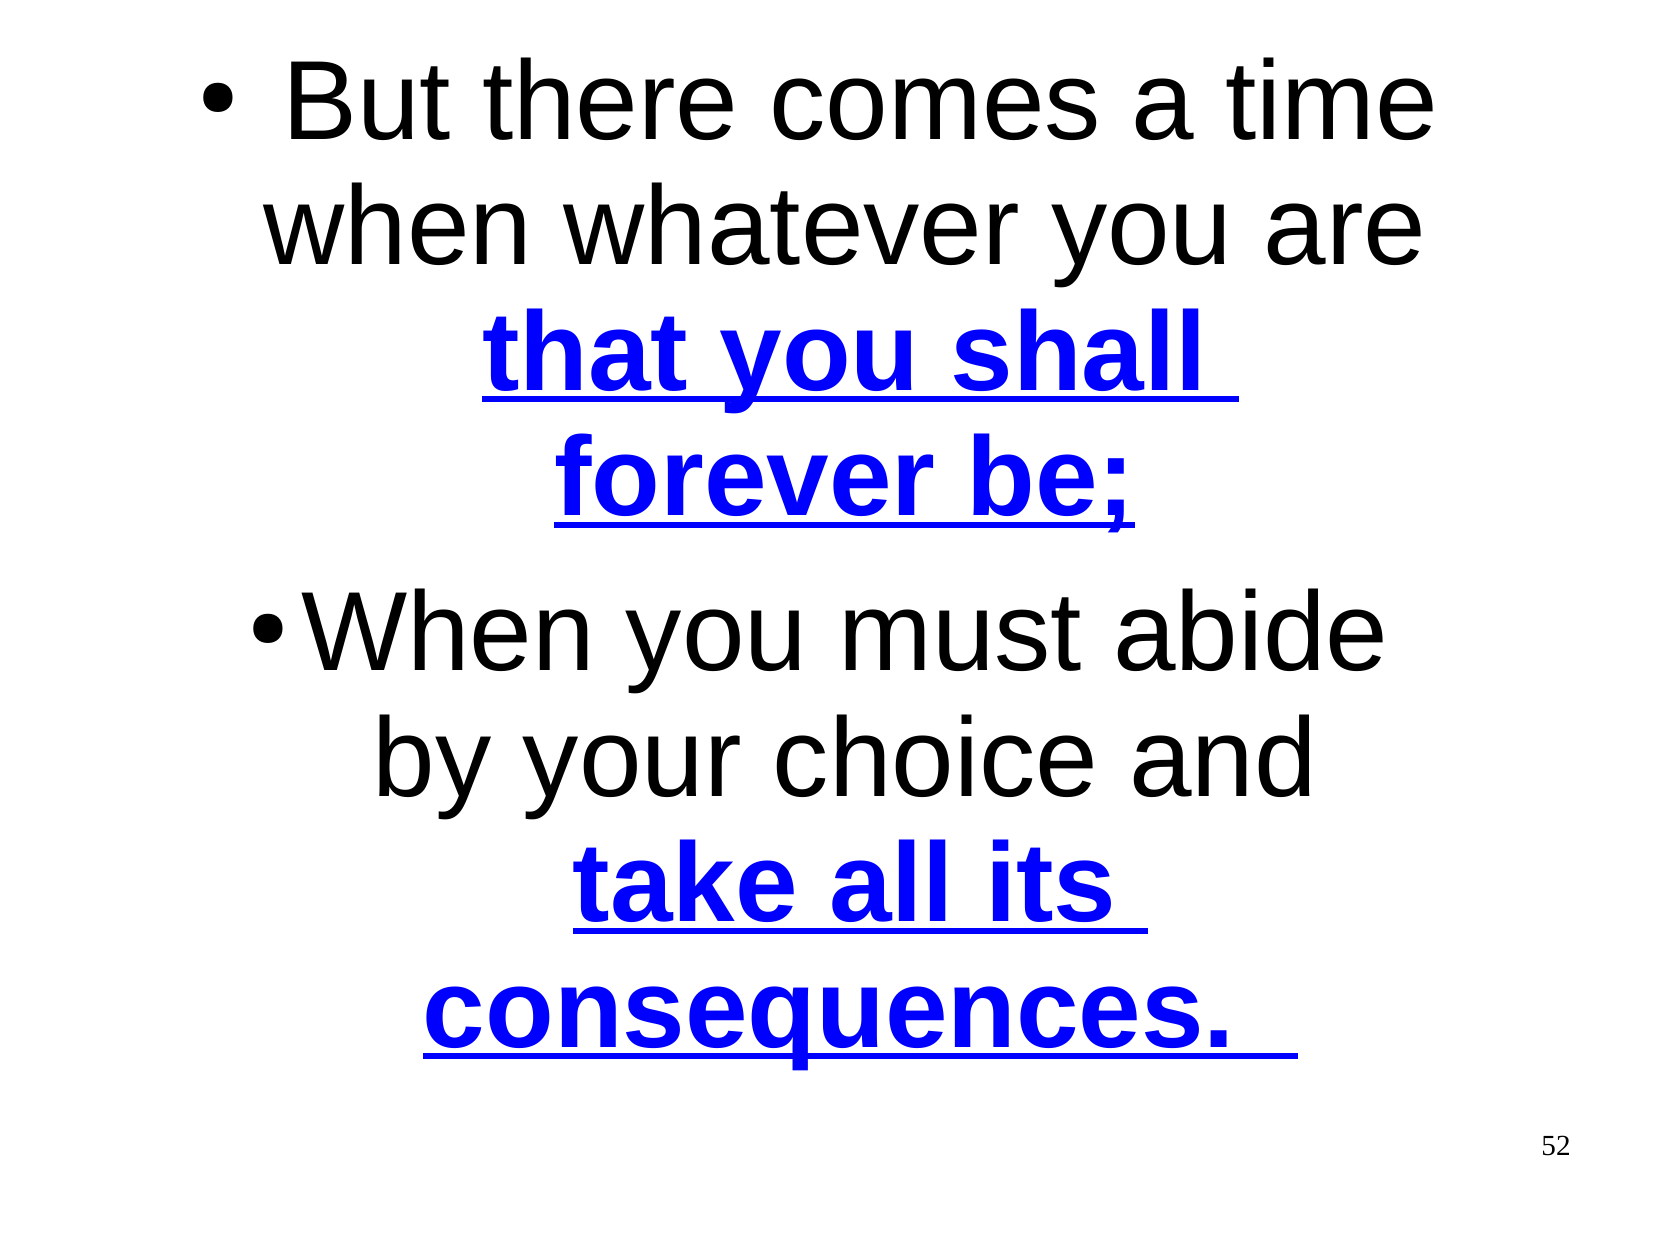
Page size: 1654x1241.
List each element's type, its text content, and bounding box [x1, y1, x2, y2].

list But there comes a time when whatever you are that you shall forever be; When you must abide by your choice and take all its consequences. [37, 37, 1613, 1238]
